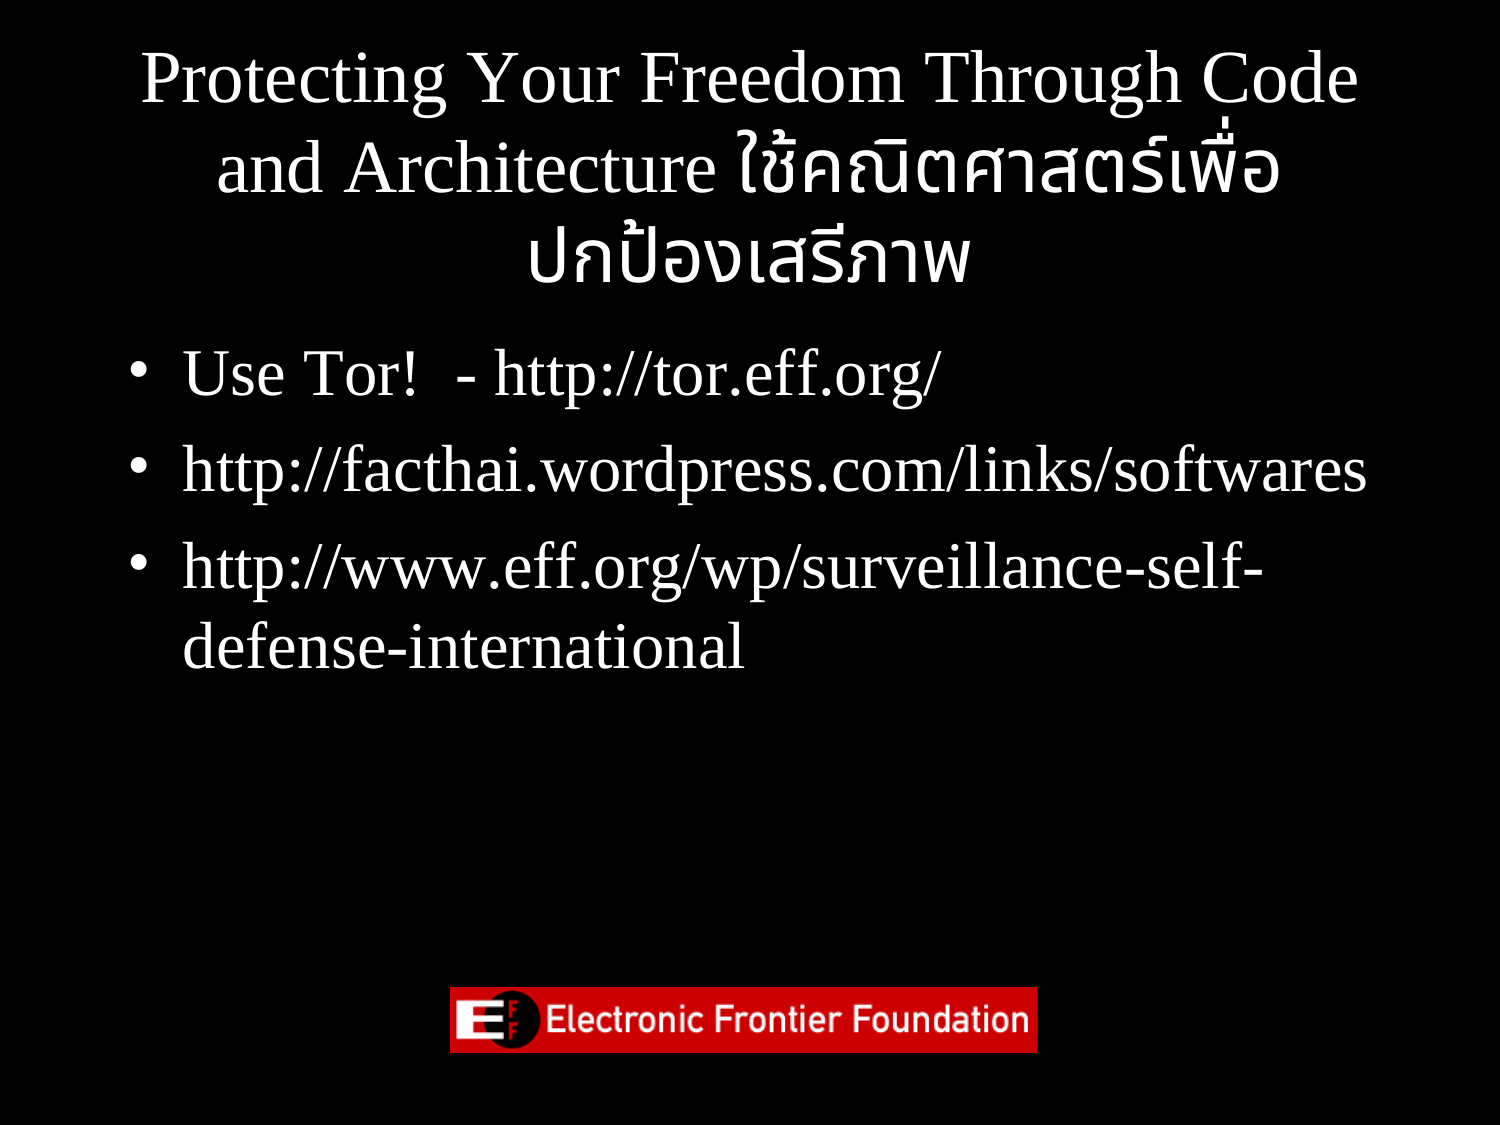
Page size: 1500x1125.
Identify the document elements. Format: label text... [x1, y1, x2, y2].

text_box Use Tor! - http://tor.eff.org/ http://facthai.wordpress.com/links/softwares http://www.eff.org/wp/surveillance-self-defense-international [112, 320, 1388, 778]
picture [450, 987, 1037, 1053]
title Protecting Your Freedom Through Code and Architecture ใช้คณิตศาสตร์เพื่อปกป้องเสรีภาพ [112, 19, 1388, 306]
